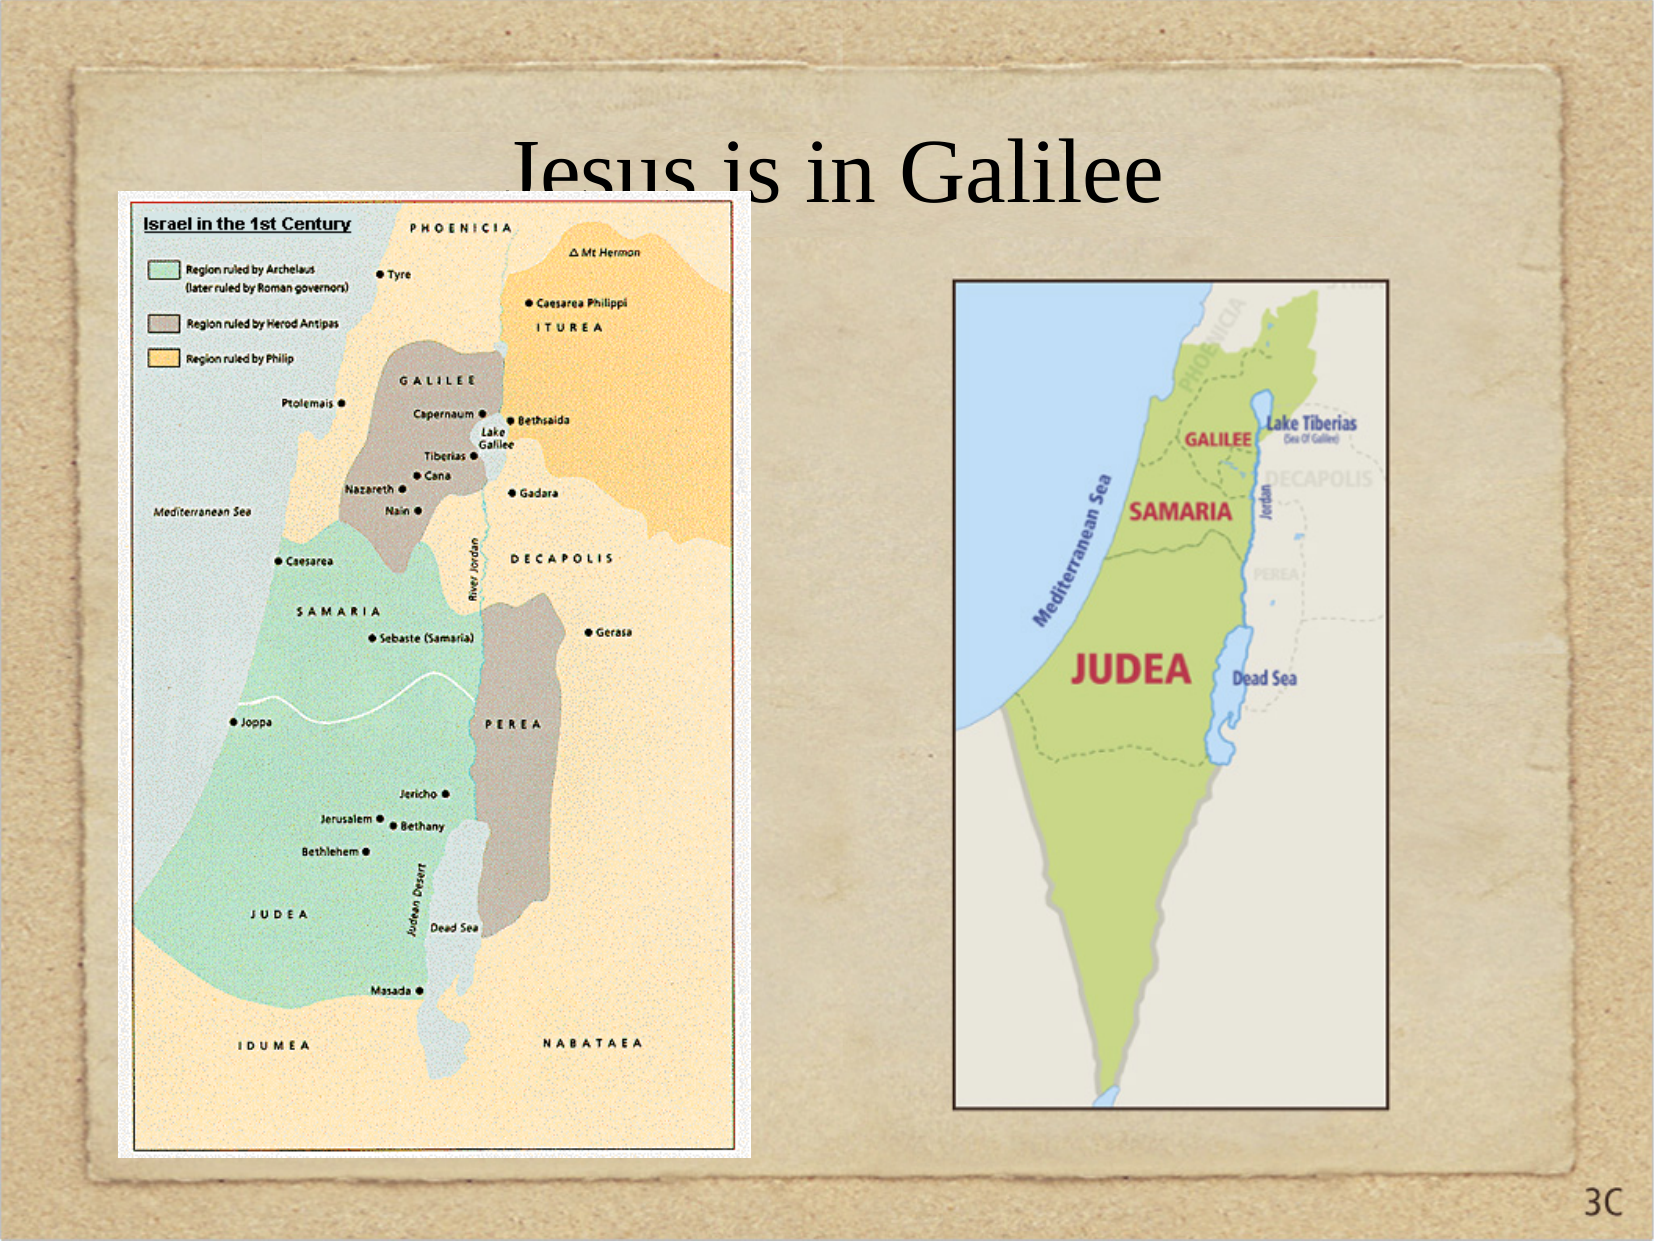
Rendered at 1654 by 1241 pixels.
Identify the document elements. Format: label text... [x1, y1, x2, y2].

picture [0, 0, 1654, 1241]
text_box [751, 660, 1654, 961]
text_box Jesus is in Galilee [438, 62, 1231, 180]
